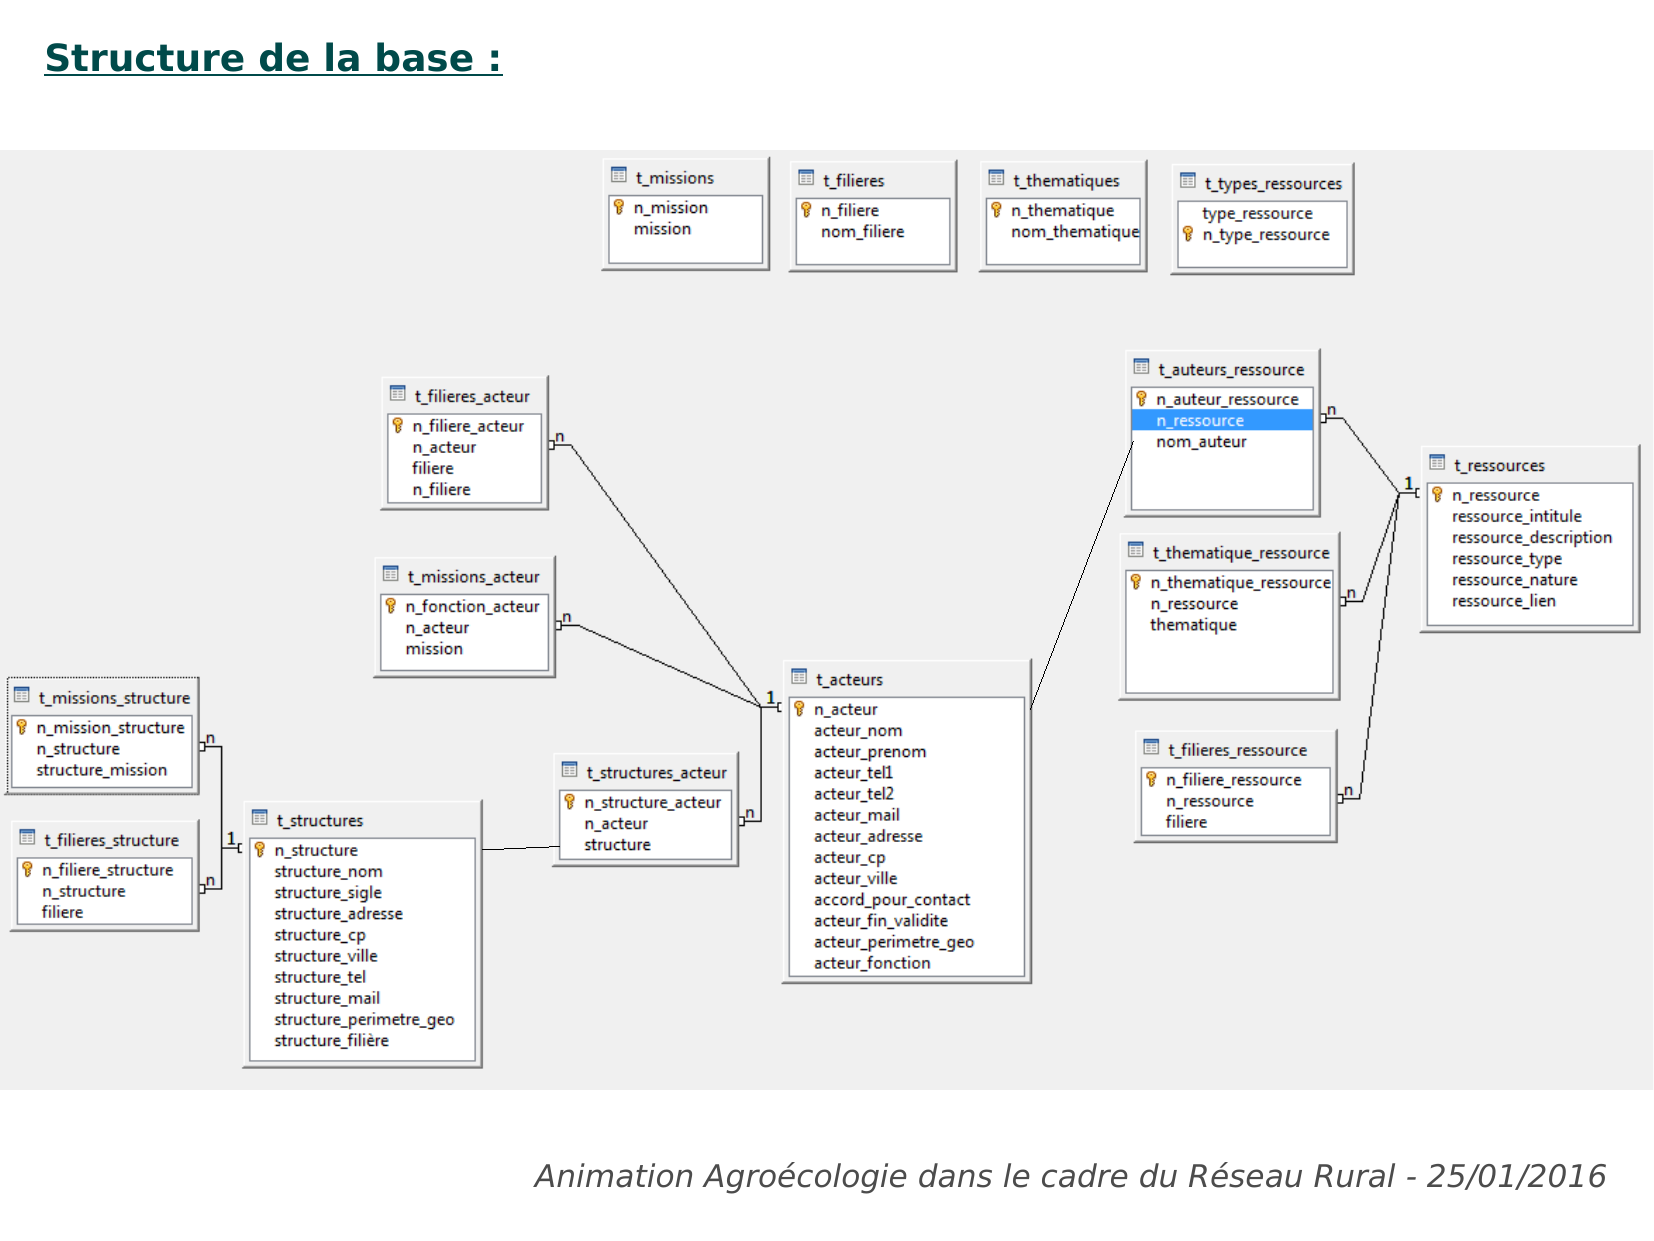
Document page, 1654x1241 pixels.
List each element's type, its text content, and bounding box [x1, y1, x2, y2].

text_box Animation Agroécologie dans le cadre du Réseau Rural - 25/01/2016 [59, 1151, 1625, 1211]
text_box Structure de la base : [29, 29, 591, 89]
picture [0, 150, 1654, 1090]
